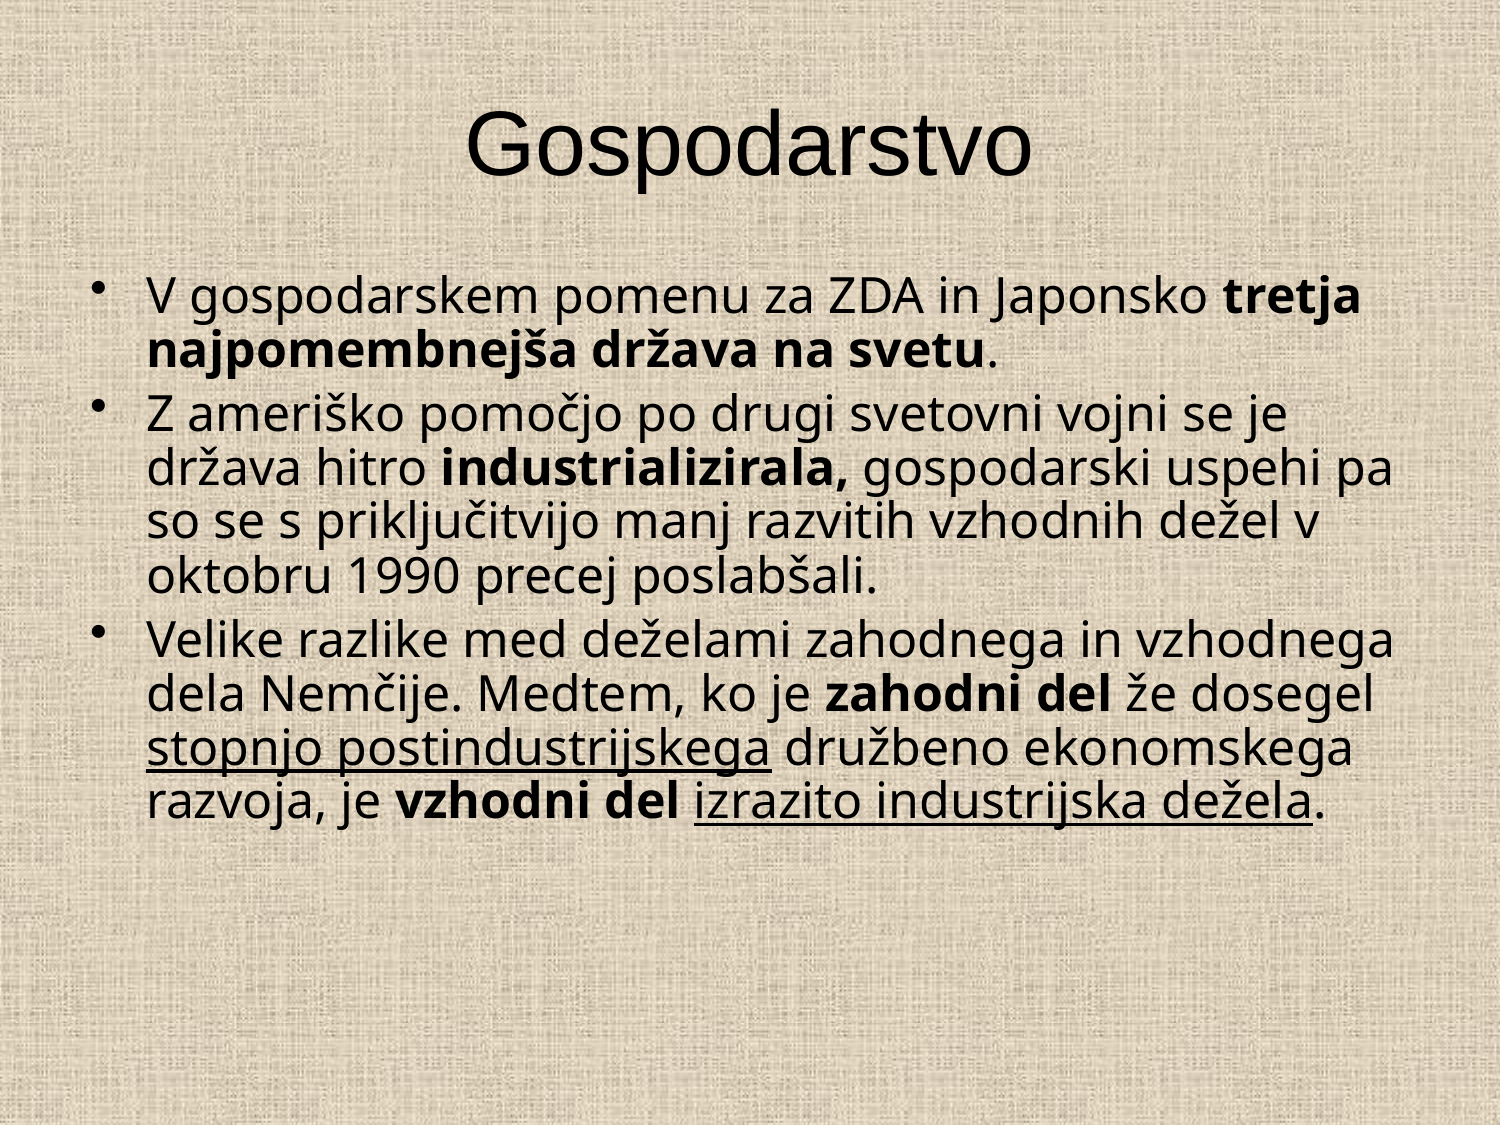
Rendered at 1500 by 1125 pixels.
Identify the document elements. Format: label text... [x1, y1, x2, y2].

picture [0, 0, 1500, 1125]
list V gospodarskem pomenu za ZDA in Japonsko tretja najpomembnejša država na svetu. Z ameriško pomočjo po drugi svetovni vojni se je država hitro industrializirala, gospodarski uspehi pa so se s priključitvijo manj razvitih vzhodnih dežel v oktobru 1990 precej poslabšali. Velike razlike med deželami zahodnega in vzhodnega dela Nemčije. Medtem, ko je zahodni del že dosegel stopnjo postindustrijskega družbeno ekonomskega razvoja, je vzhodni del izrazito industrijska dežela. [75, 262, 1425, 1005]
title Gospodarstvo [75, 45, 1425, 233]
